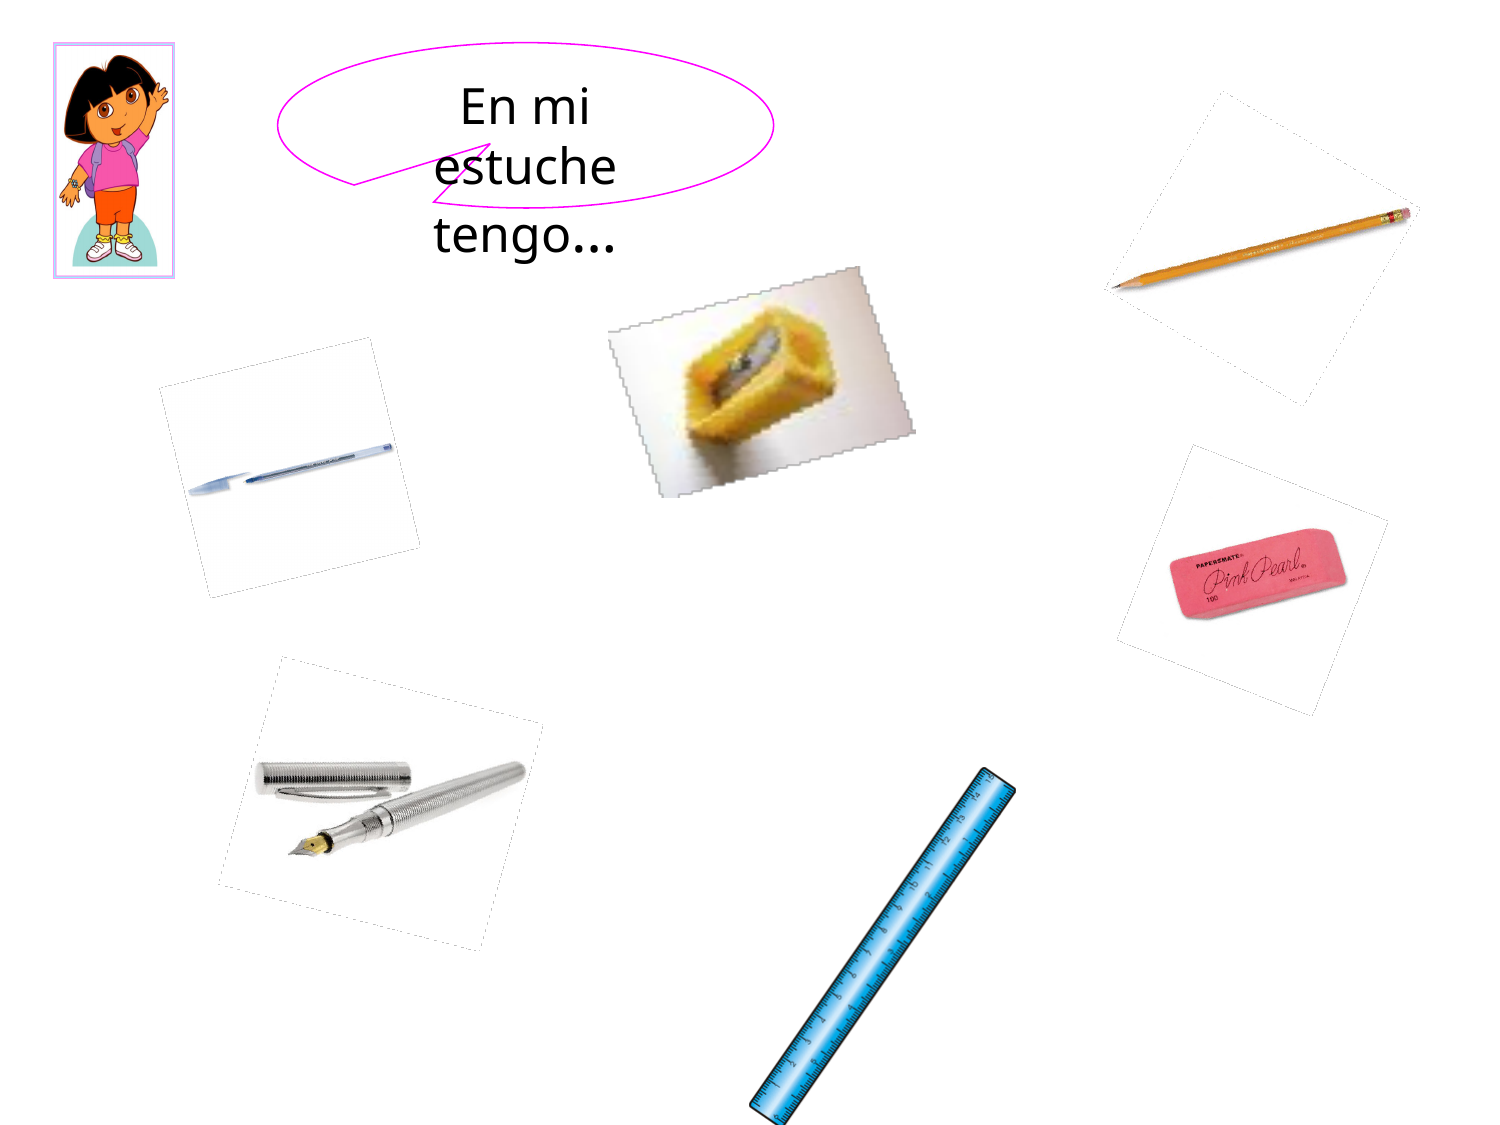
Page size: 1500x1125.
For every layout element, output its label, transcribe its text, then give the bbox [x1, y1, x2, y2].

picture [608, 266, 916, 498]
picture [53, 42, 175, 279]
picture [702, 727, 1063, 1125]
picture [218, 656, 543, 951]
text_box En mi estuche tengo… [277, 42, 774, 208]
picture [1104, 90, 1420, 406]
picture [159, 337, 420, 598]
picture [1116, 444, 1388, 716]
